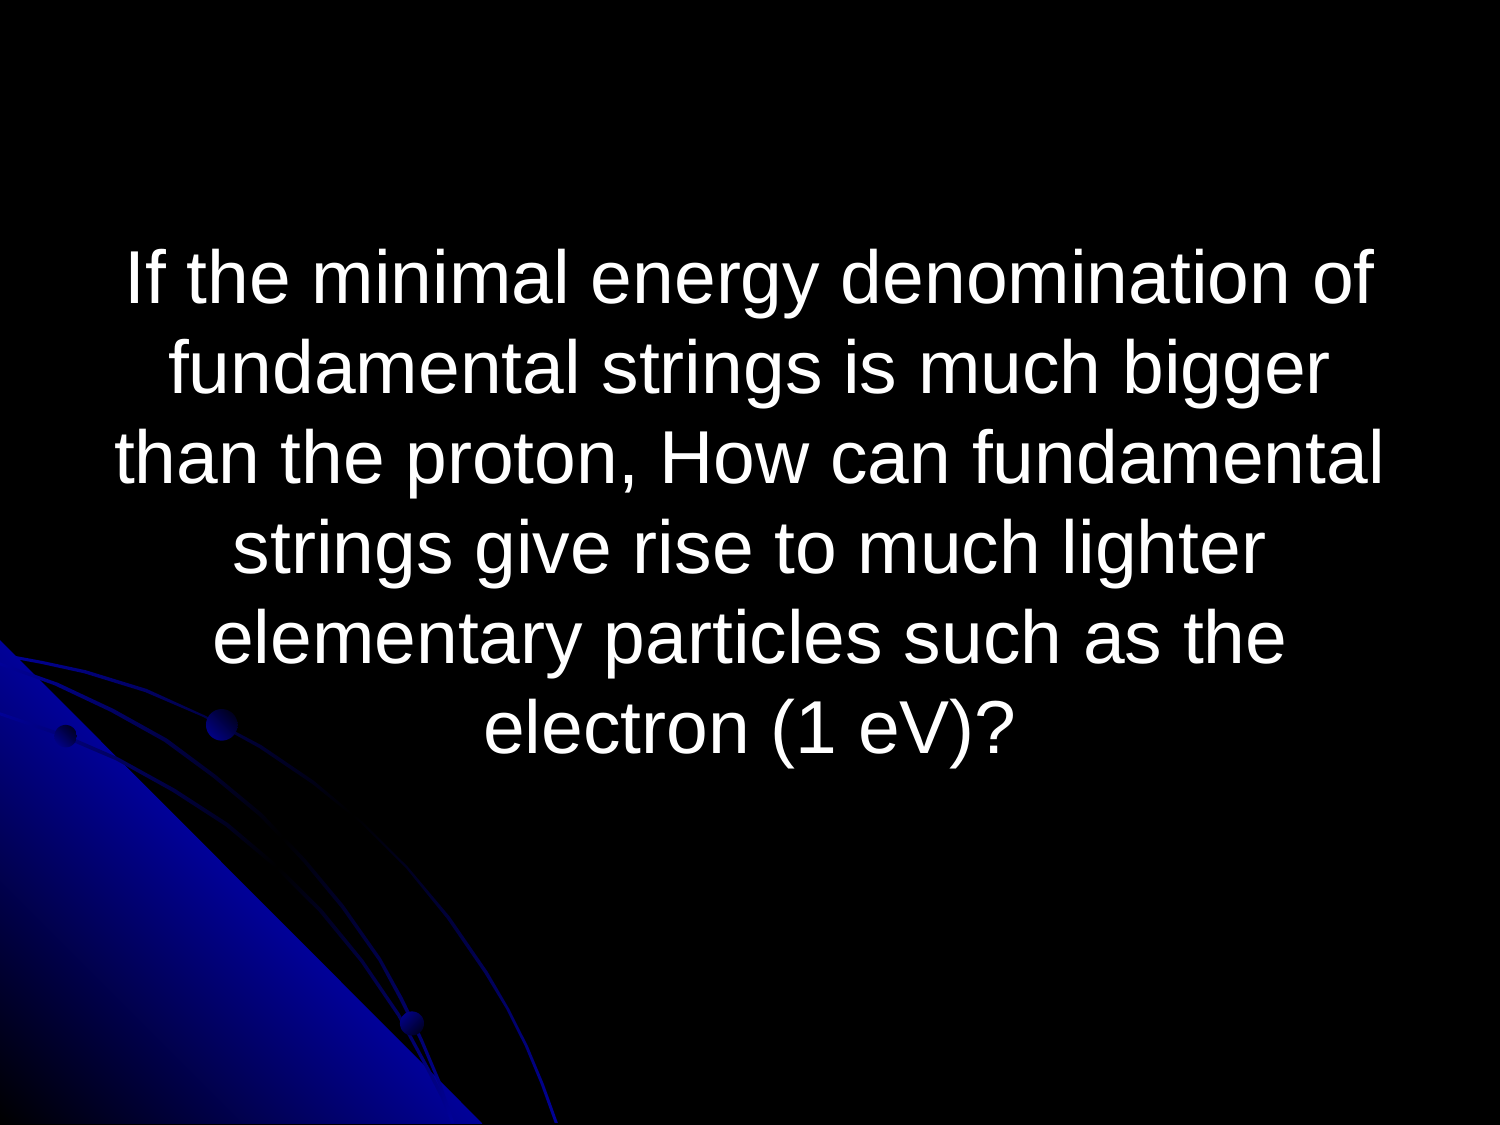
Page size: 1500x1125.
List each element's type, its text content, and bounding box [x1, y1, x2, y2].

title If the minimal energy denomination of fundamental strings is much bigger than the proton, How can fundamental strings give rise to much lighter elementary particles such as the electron (1 eV)? [75, 220, 1426, 867]
